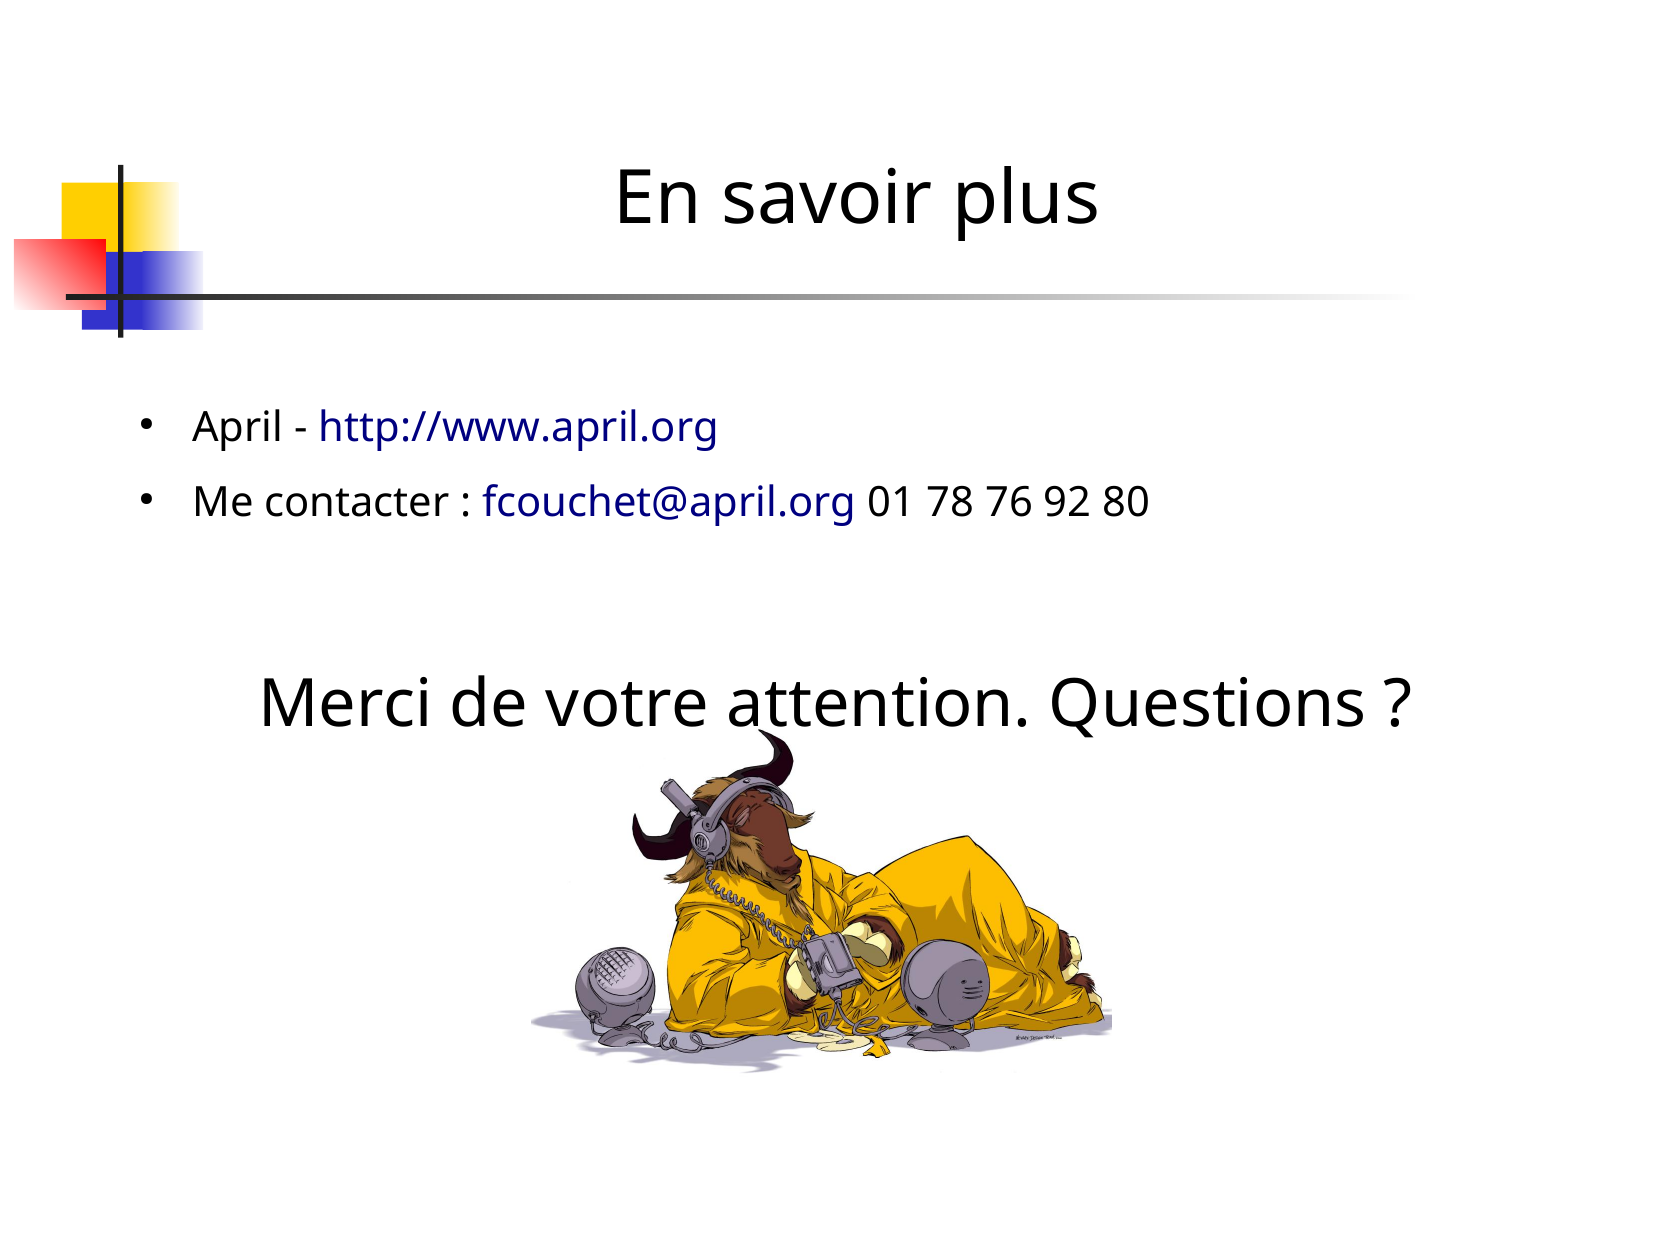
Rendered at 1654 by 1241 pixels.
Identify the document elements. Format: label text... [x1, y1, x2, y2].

list April - http://www.april.org Me contacter : fcouchet@april.org 01 78 76 92 80 Merci de votre attention. Questions ? [121, 321, 1534, 1103]
title En savoir plus [121, 91, 1534, 299]
